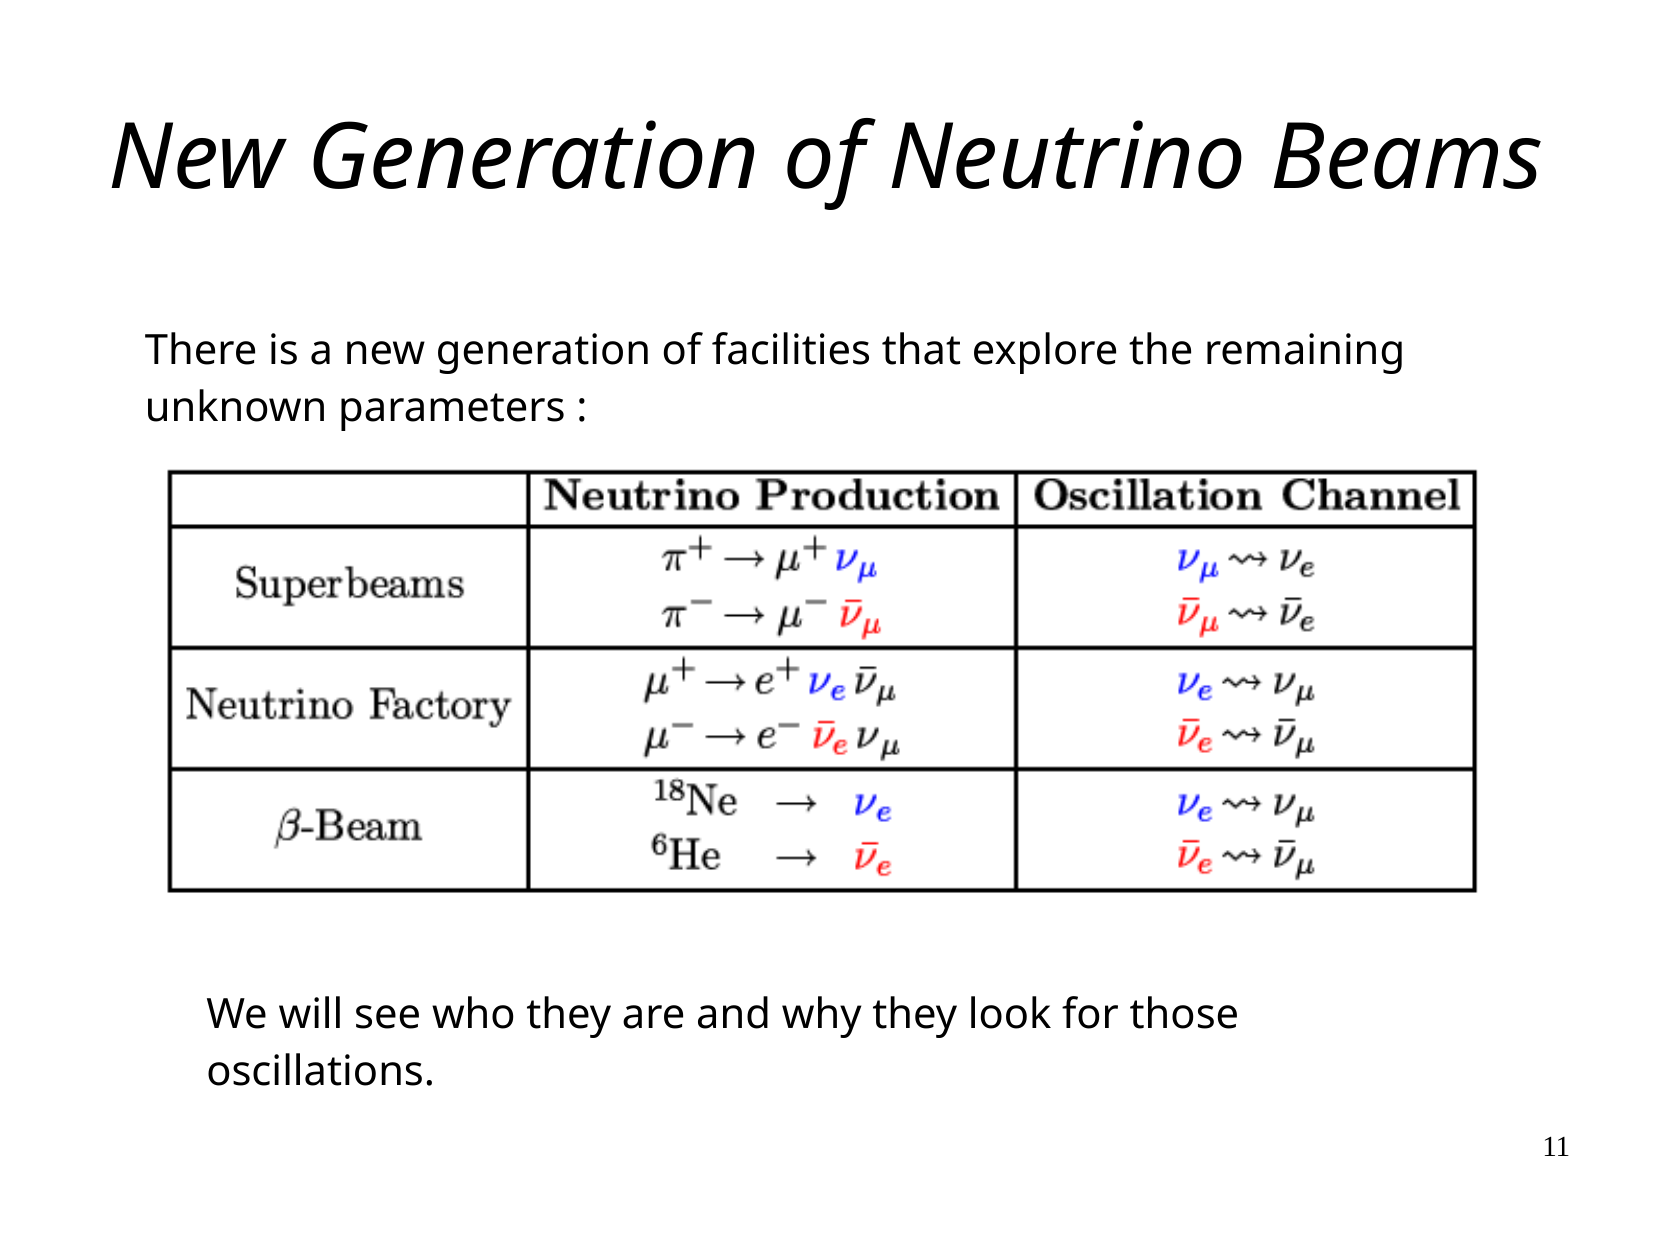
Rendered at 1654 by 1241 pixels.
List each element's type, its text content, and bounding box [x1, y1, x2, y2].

title New Generation of Neutrino Beams [82, 56, 1571, 250]
text_box We will see who they are and why they look for those oscillations. [191, 976, 1437, 1042]
picture [160, 454, 1496, 916]
text_box There is a new generation of facilities that explore the remaining unknown parameters : [130, 311, 1498, 427]
